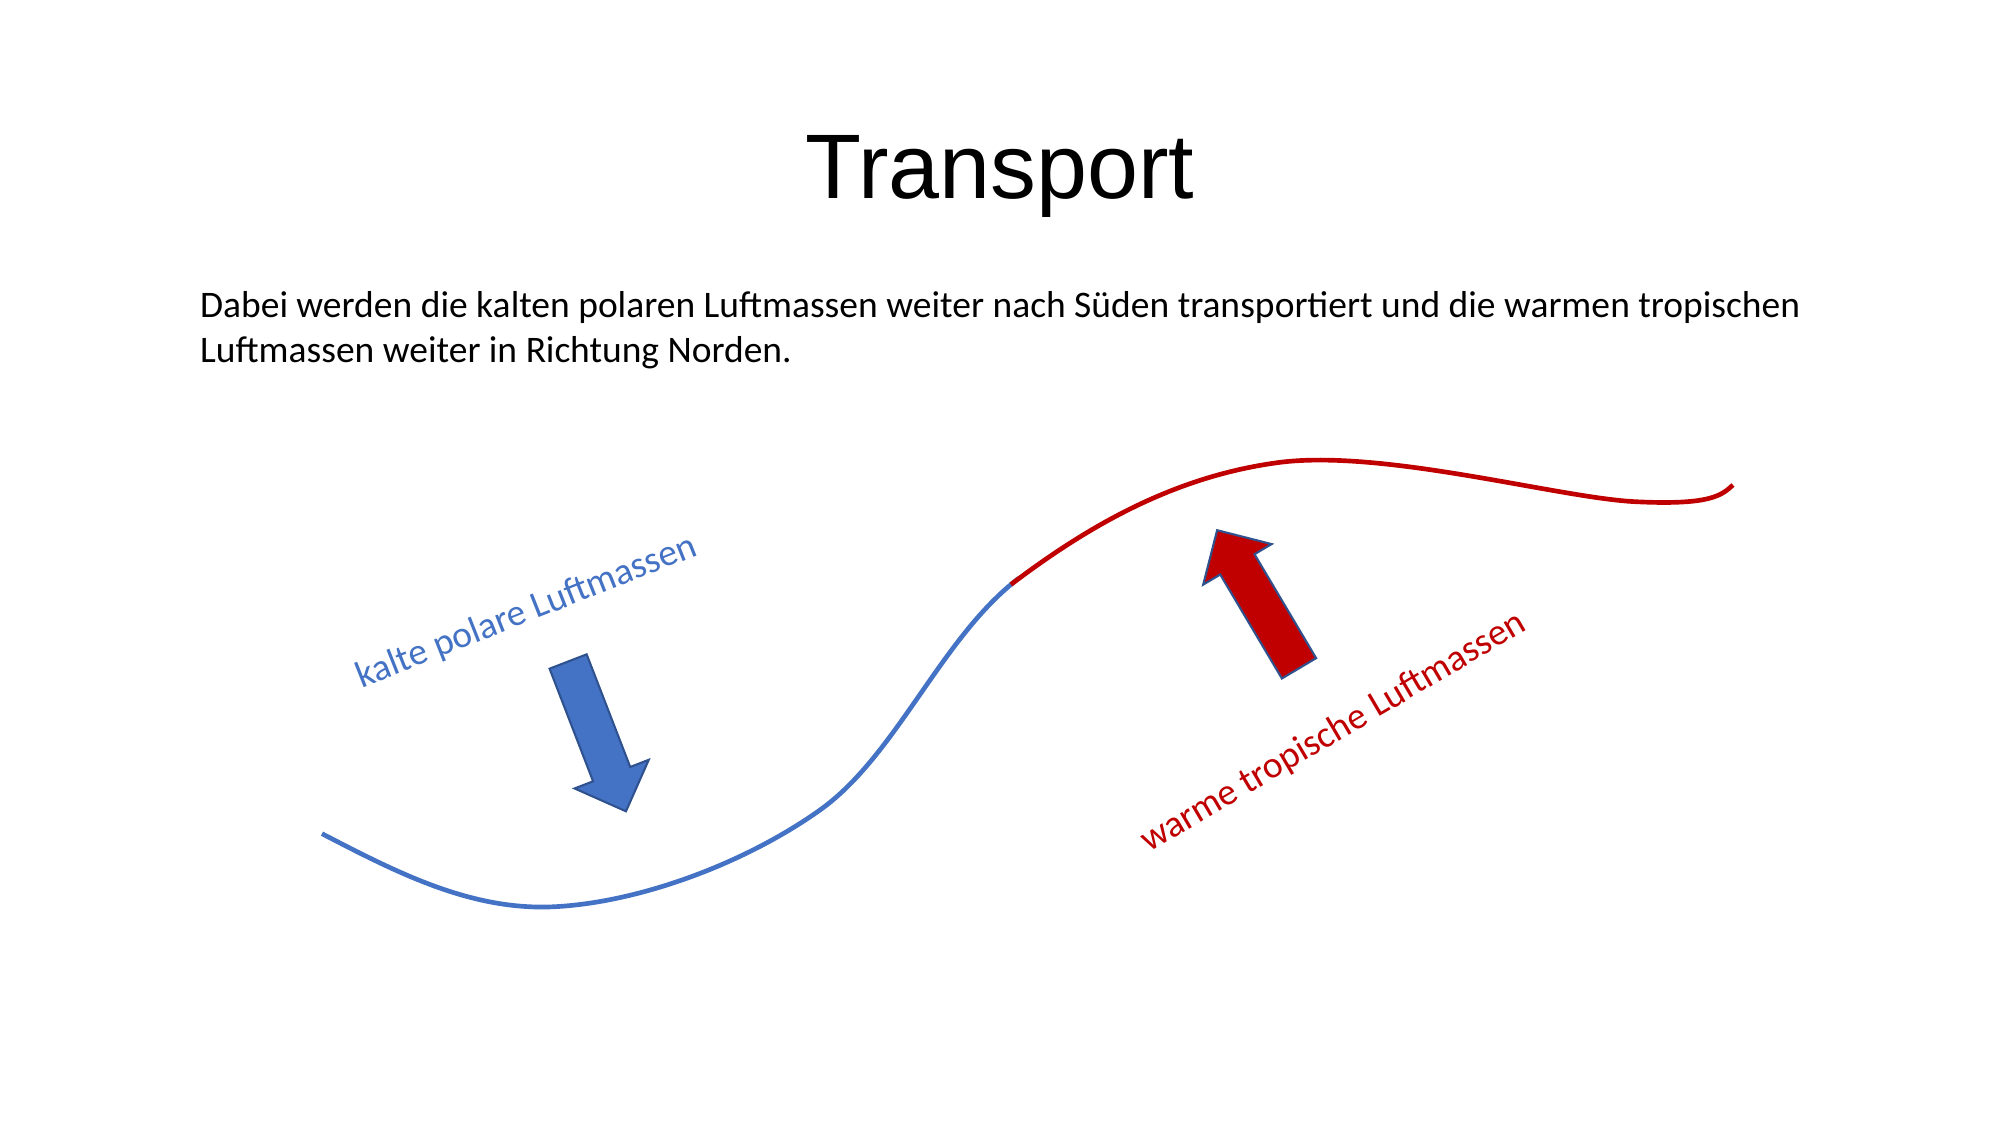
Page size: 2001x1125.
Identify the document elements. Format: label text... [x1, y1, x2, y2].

text_box kalte polare Luftmassen [331, 502, 731, 709]
text_box [1203, 530, 1317, 679]
text_box Dabei werden die kalten polaren Luftmassen weiter nach Süden transportiert und die warmen tropischen Luftmassen weiter in Richtung Norden. [185, 272, 1837, 379]
text_box warme tropische Luftmassen [1113, 580, 1554, 874]
title Transport [137, 59, 1863, 278]
text_box [549, 654, 649, 812]
